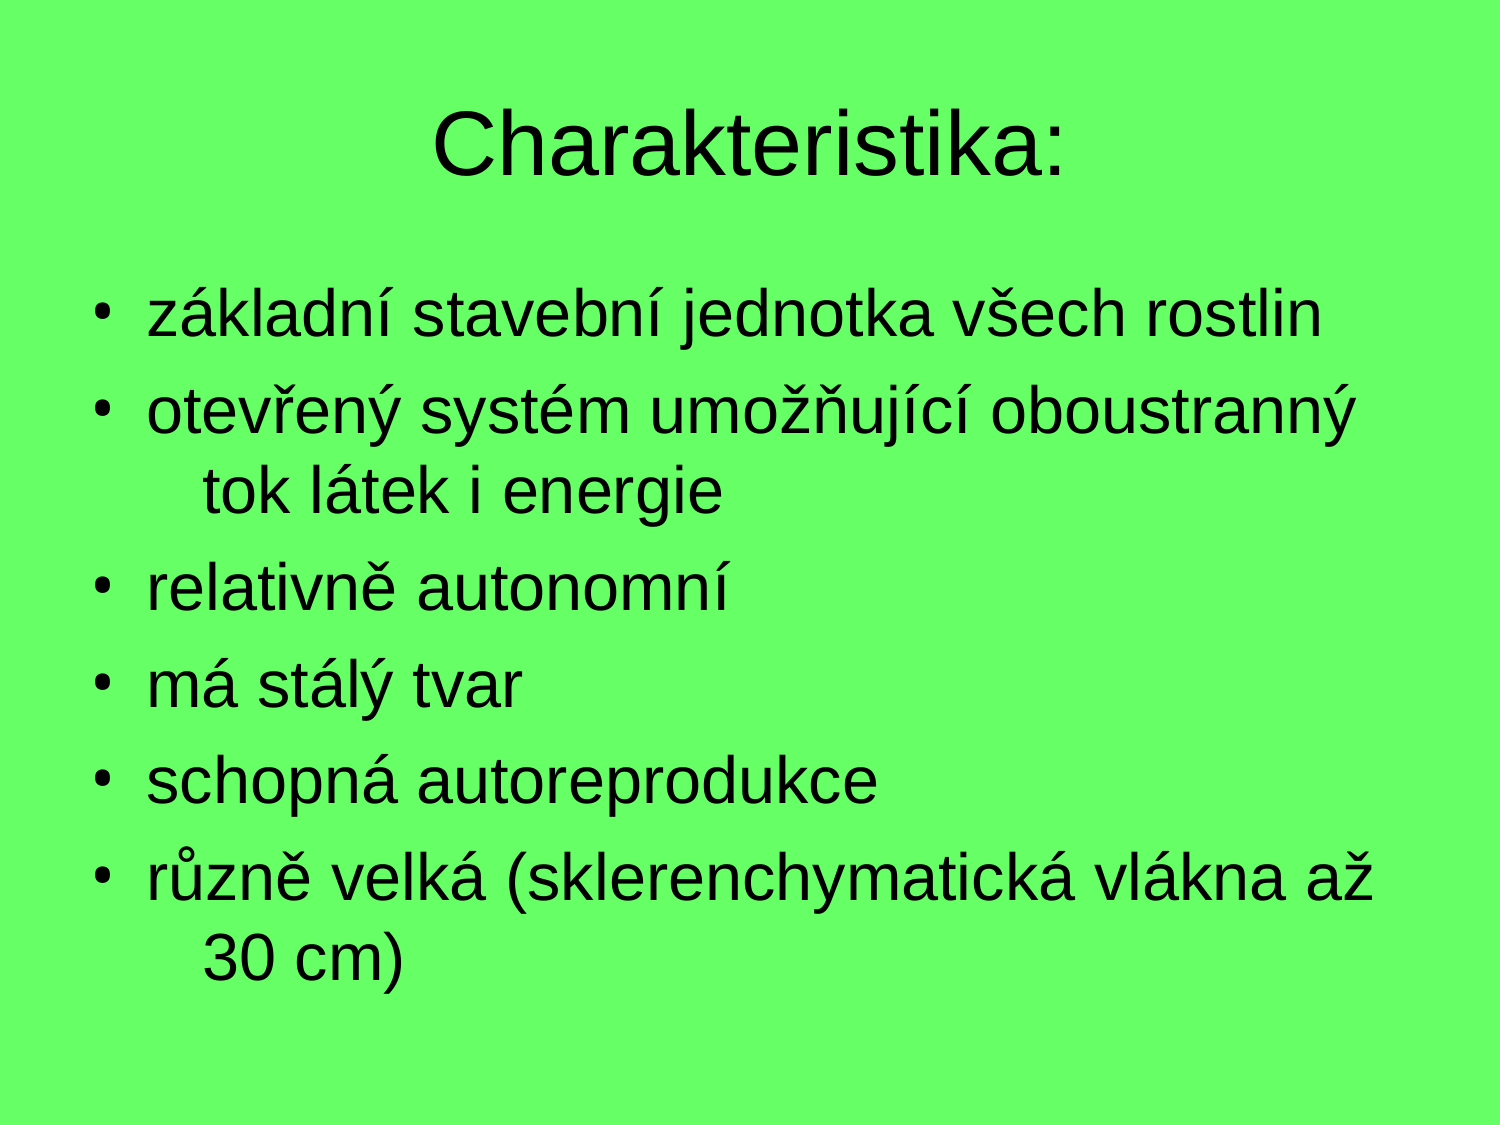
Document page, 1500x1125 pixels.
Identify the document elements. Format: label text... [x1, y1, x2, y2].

title Charakteristika: [75, 45, 1426, 233]
list základní stavební jednotka všech rostlin otevřený systém umožňující oboustranný tok látek i energie relativně autonomní má stálý tvar schopná autoreprodukce různě velká (sklerenchymatická vlákna až 30 cm) [75, 262, 1426, 1005]
